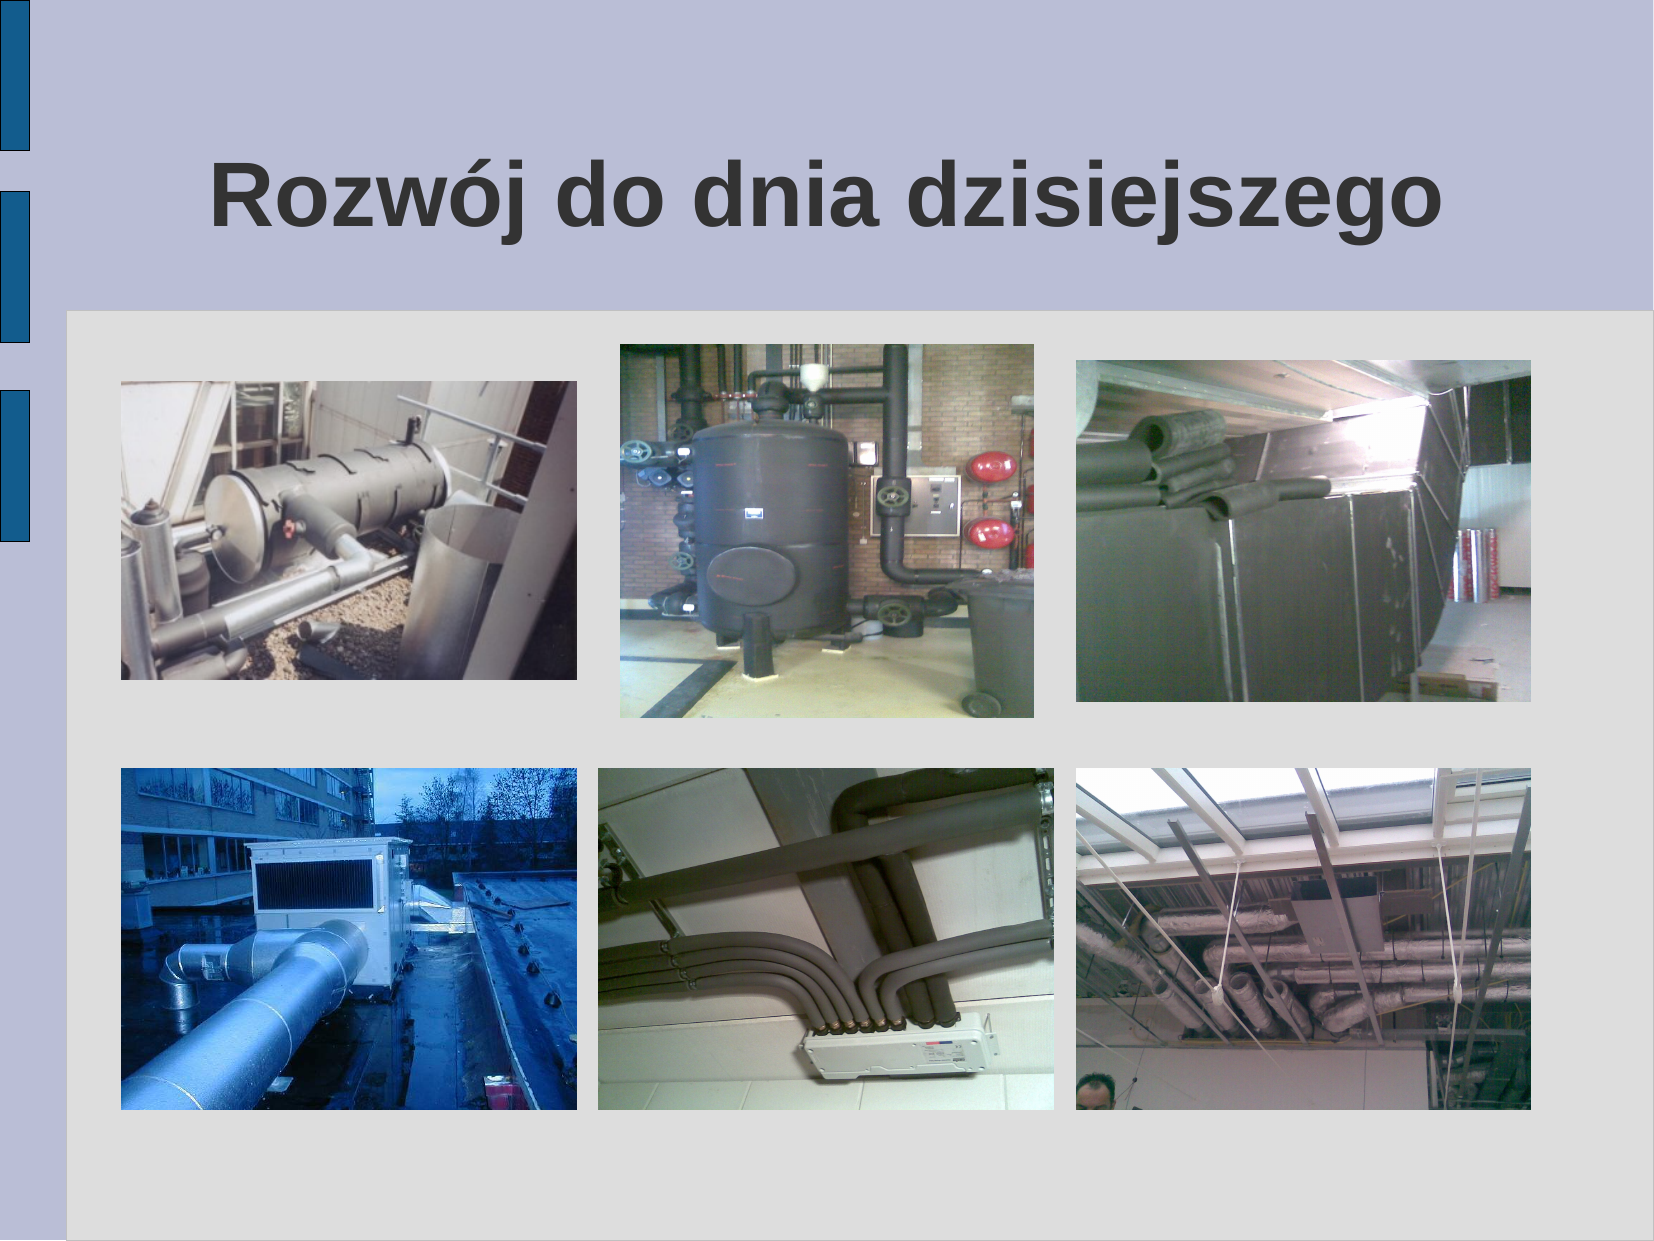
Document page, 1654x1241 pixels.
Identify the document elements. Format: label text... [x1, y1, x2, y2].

title Rozwój do dnia dzisiejszego [121, 91, 1534, 299]
picture [121, 381, 577, 680]
picture [1076, 768, 1531, 1110]
picture [121, 768, 577, 1110]
picture [620, 344, 1034, 718]
picture [598, 768, 1054, 1110]
picture [1076, 360, 1531, 702]
